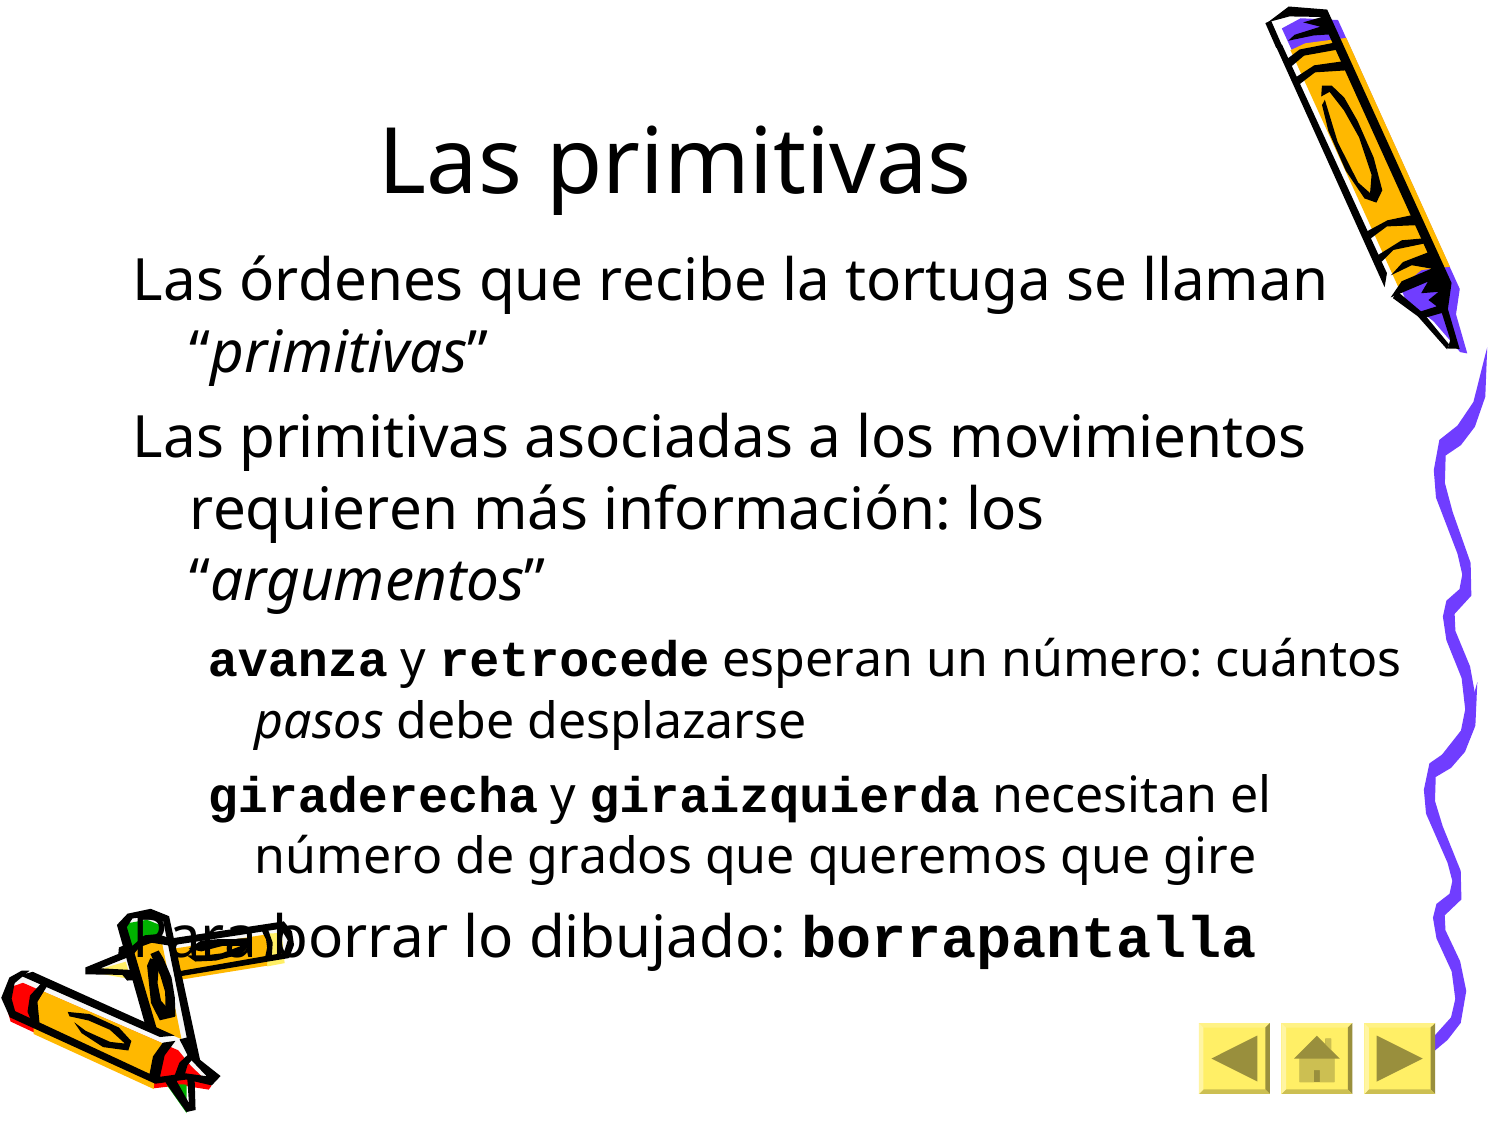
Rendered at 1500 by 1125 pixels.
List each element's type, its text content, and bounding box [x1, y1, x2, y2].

text_box [1200, 1023, 1270, 1094]
text_box [1366, 1023, 1436, 1094]
title Las primitivas [112, 54, 1240, 229]
list Las órdenes que recibe la tortuga se llaman “primitivas” Las primitivas asociadas a los movimientos requieren más información: los “argumentos” avanza y retrocede esperan un número: cuántos pasos debe desplazarse giraderecha y giraizquierda necesitan el número de grados que queremos que gire Para borrar lo dibujado: borrapantalla [118, 236, 1418, 934]
text_box [1283, 1023, 1353, 1094]
